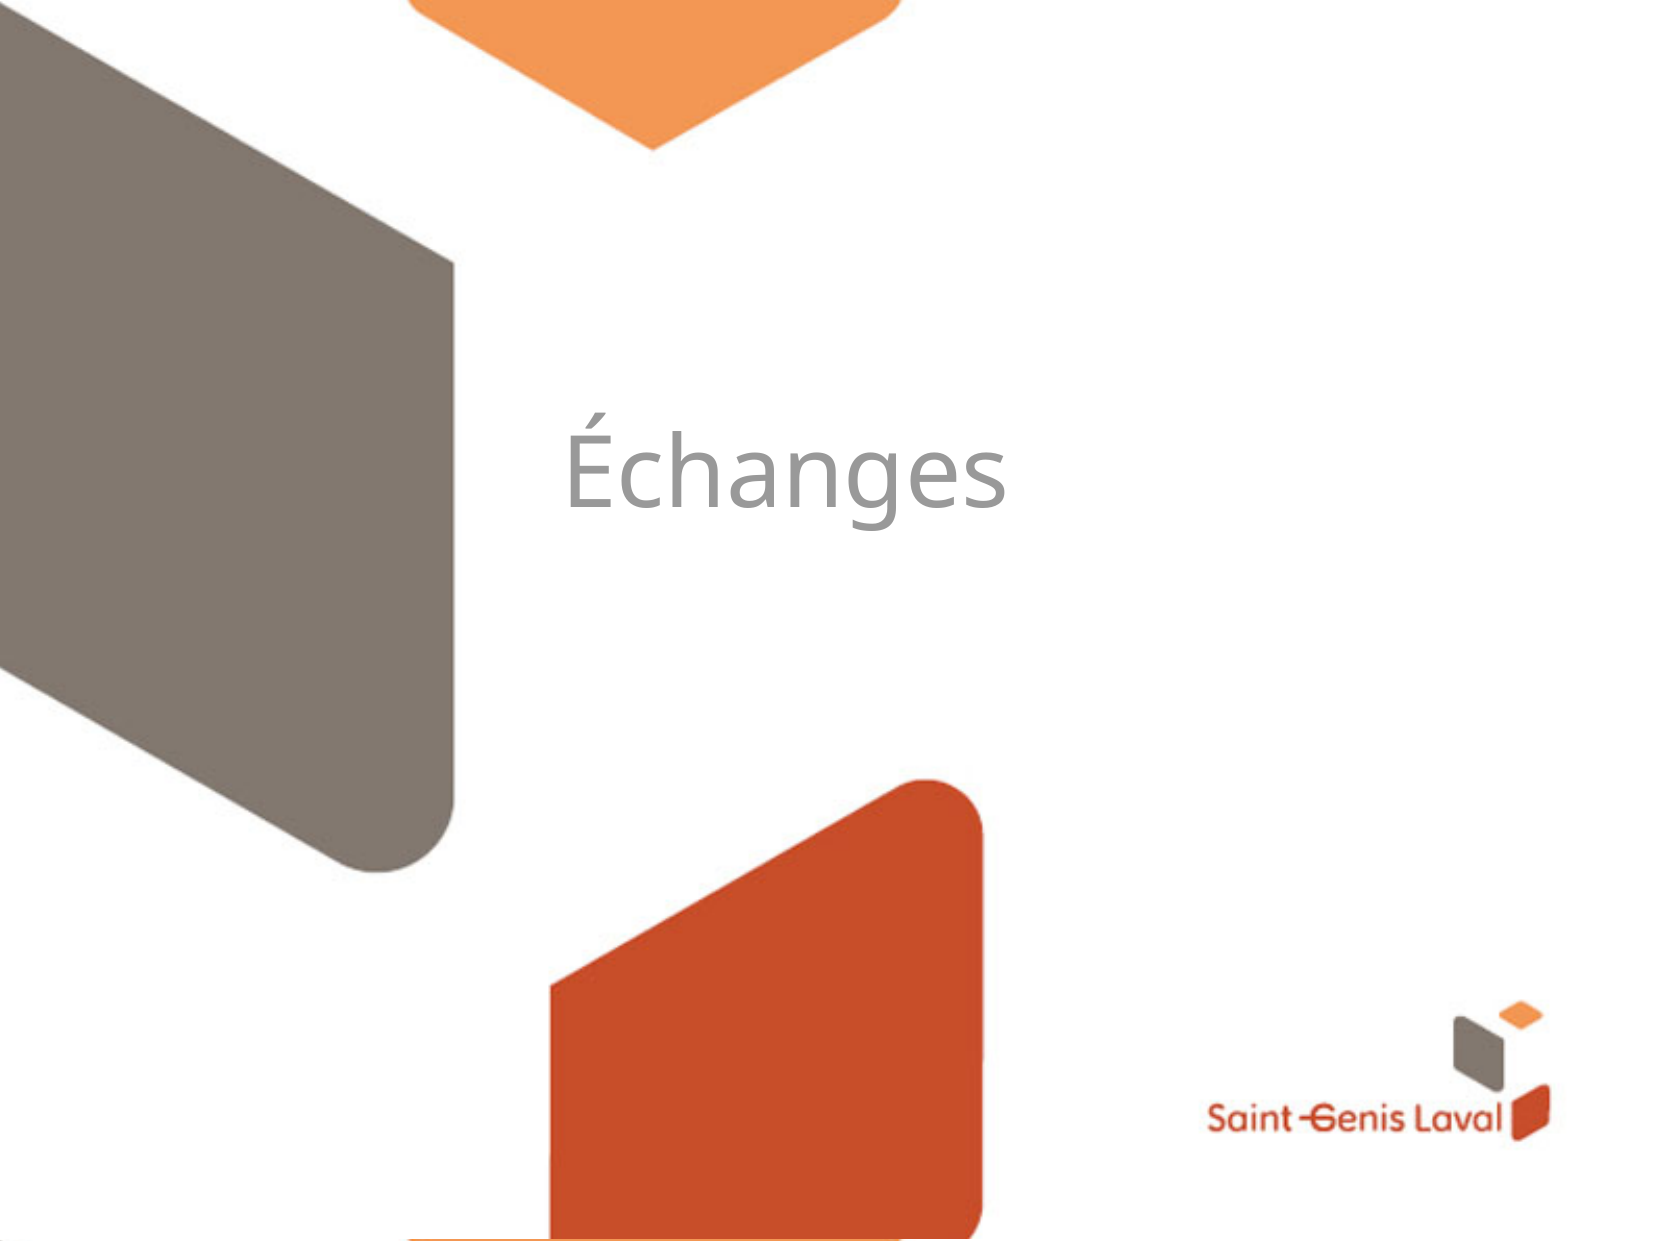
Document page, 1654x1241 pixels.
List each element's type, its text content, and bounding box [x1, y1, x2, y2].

title Échanges [561, 228, 1270, 709]
picture [0, 0, 1654, 1241]
